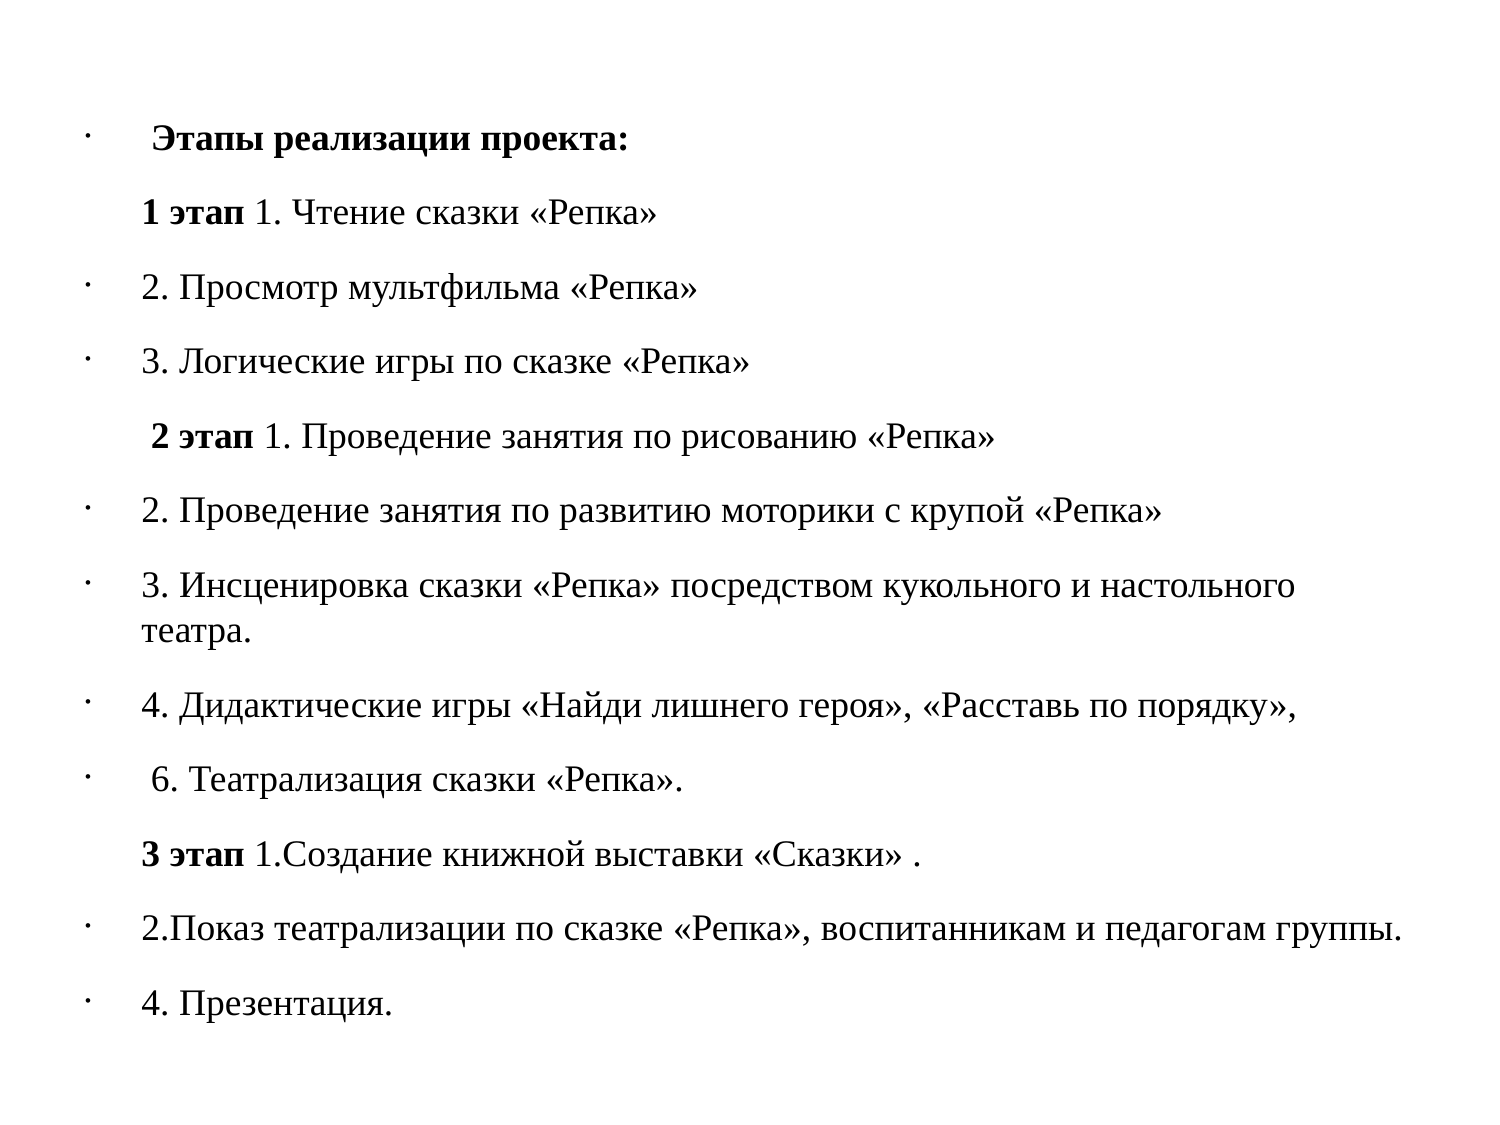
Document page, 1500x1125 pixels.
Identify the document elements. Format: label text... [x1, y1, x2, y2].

list Этапы реализации проекта: 1 этап 1. Чтение сказки «Репка» 2. Просмотр мультфильма «Репка» 3. Логические игры по сказке «Репка» 2 этап 1. Проведение занятия по рисованию «Репка» 2. Проведение занятия по развитию моторики с крупой «Репка» 3. Инсценировка сказки «Репка» посредством кукольного и настольного театра. 4. Дидактические игры «Найди лишнего героя», «Расставь по порядку», 6. Театрализация сказки «Репка». 3 этап 1.Создание книжной выставки «Сказки» . 2.Показ театрализации по сказке «Репка», воспитанникам и педагогам группы. 4. Презентация. [70, 105, 1425, 1005]
